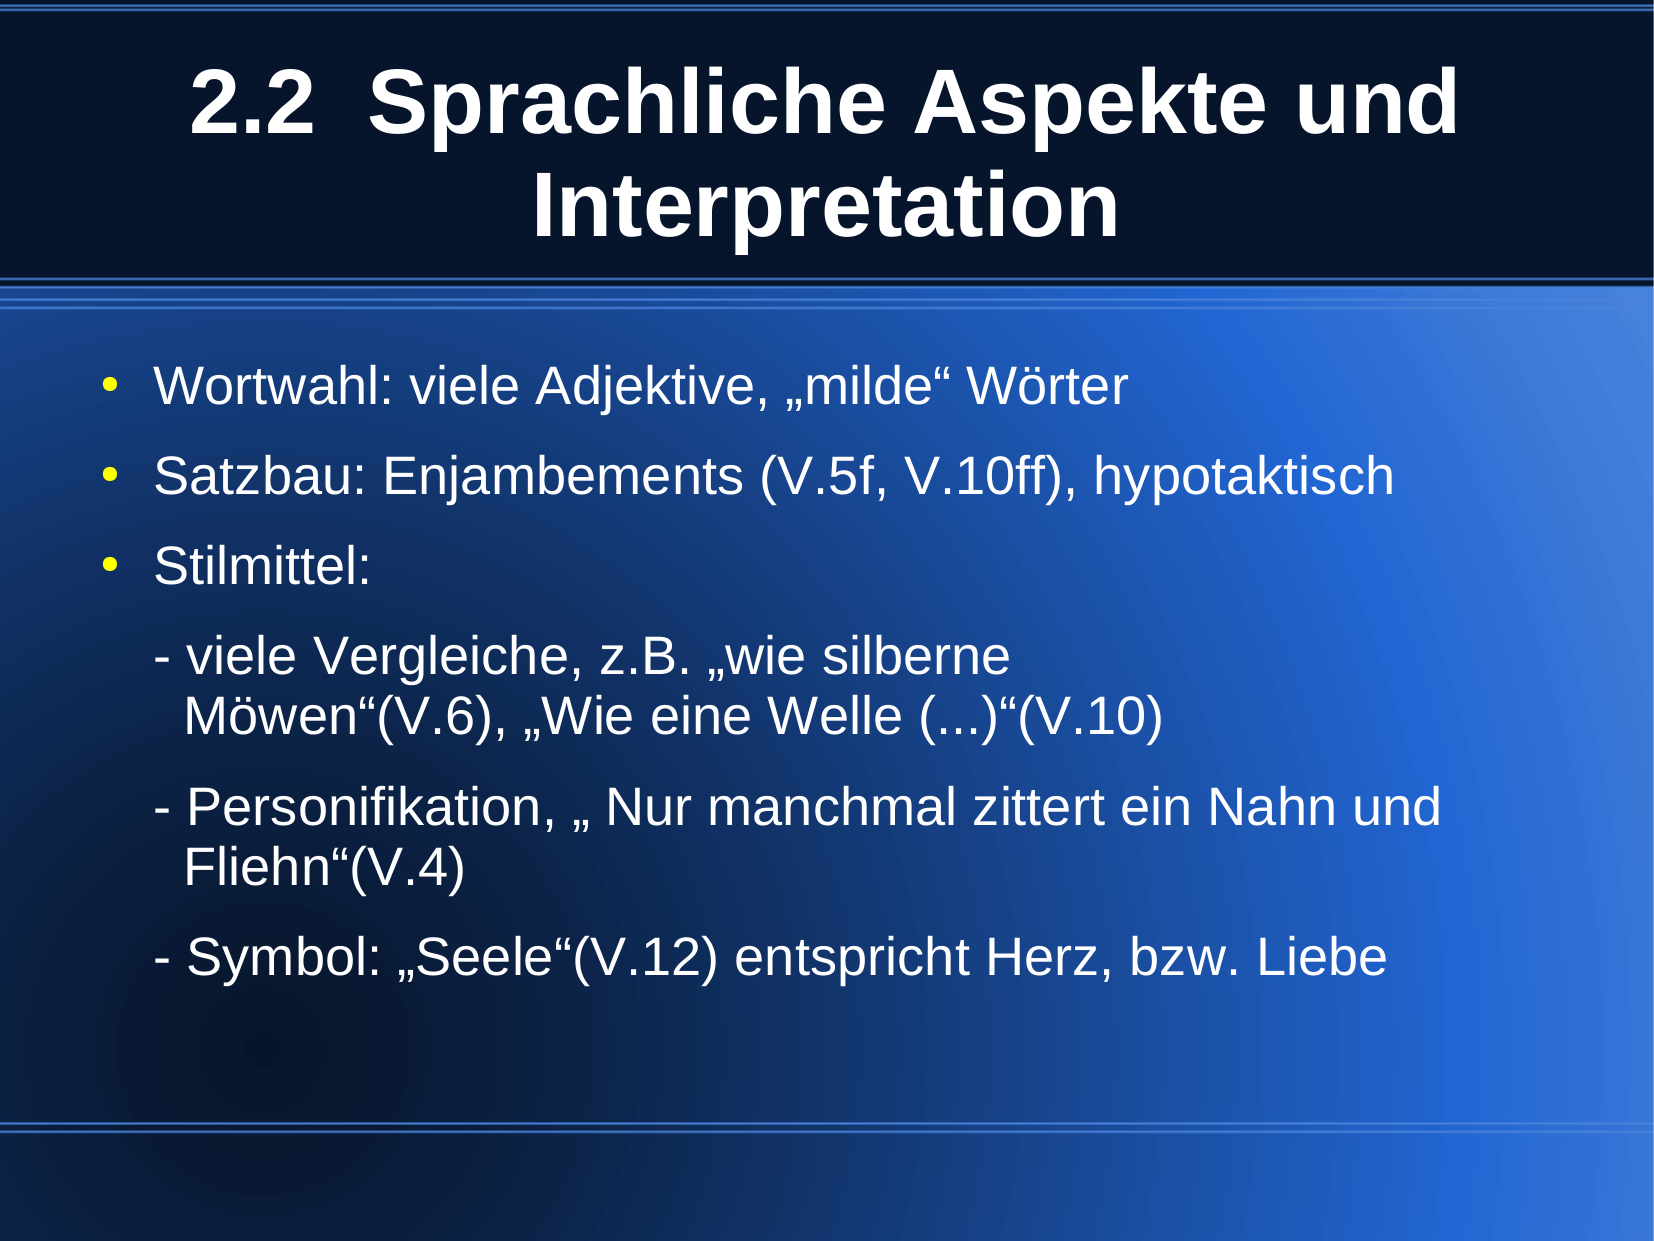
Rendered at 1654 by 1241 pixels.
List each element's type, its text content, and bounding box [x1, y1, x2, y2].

picture [0, 0, 1654, 1241]
title 2.2 Sprachliche Aspekte und Interpretation [82, 49, 1571, 257]
list Wortwahl: viele Adjektive, „milde“ Wörter Satzbau: Enjambements (V.5f, V.10ff), hypotaktisch Stilmittel: - viele Vergleiche, z.B. „wie silberne Möwen“(V.6), „Wie eine Welle (...)“(V.10) - Personifikation, „ Nur manchmal zittert ein Nahn und Fliehn“(V.4) - Symbol: „Seele“(V.12) entspricht Herz, bzw. Liebe [82, 355, 1571, 1043]
